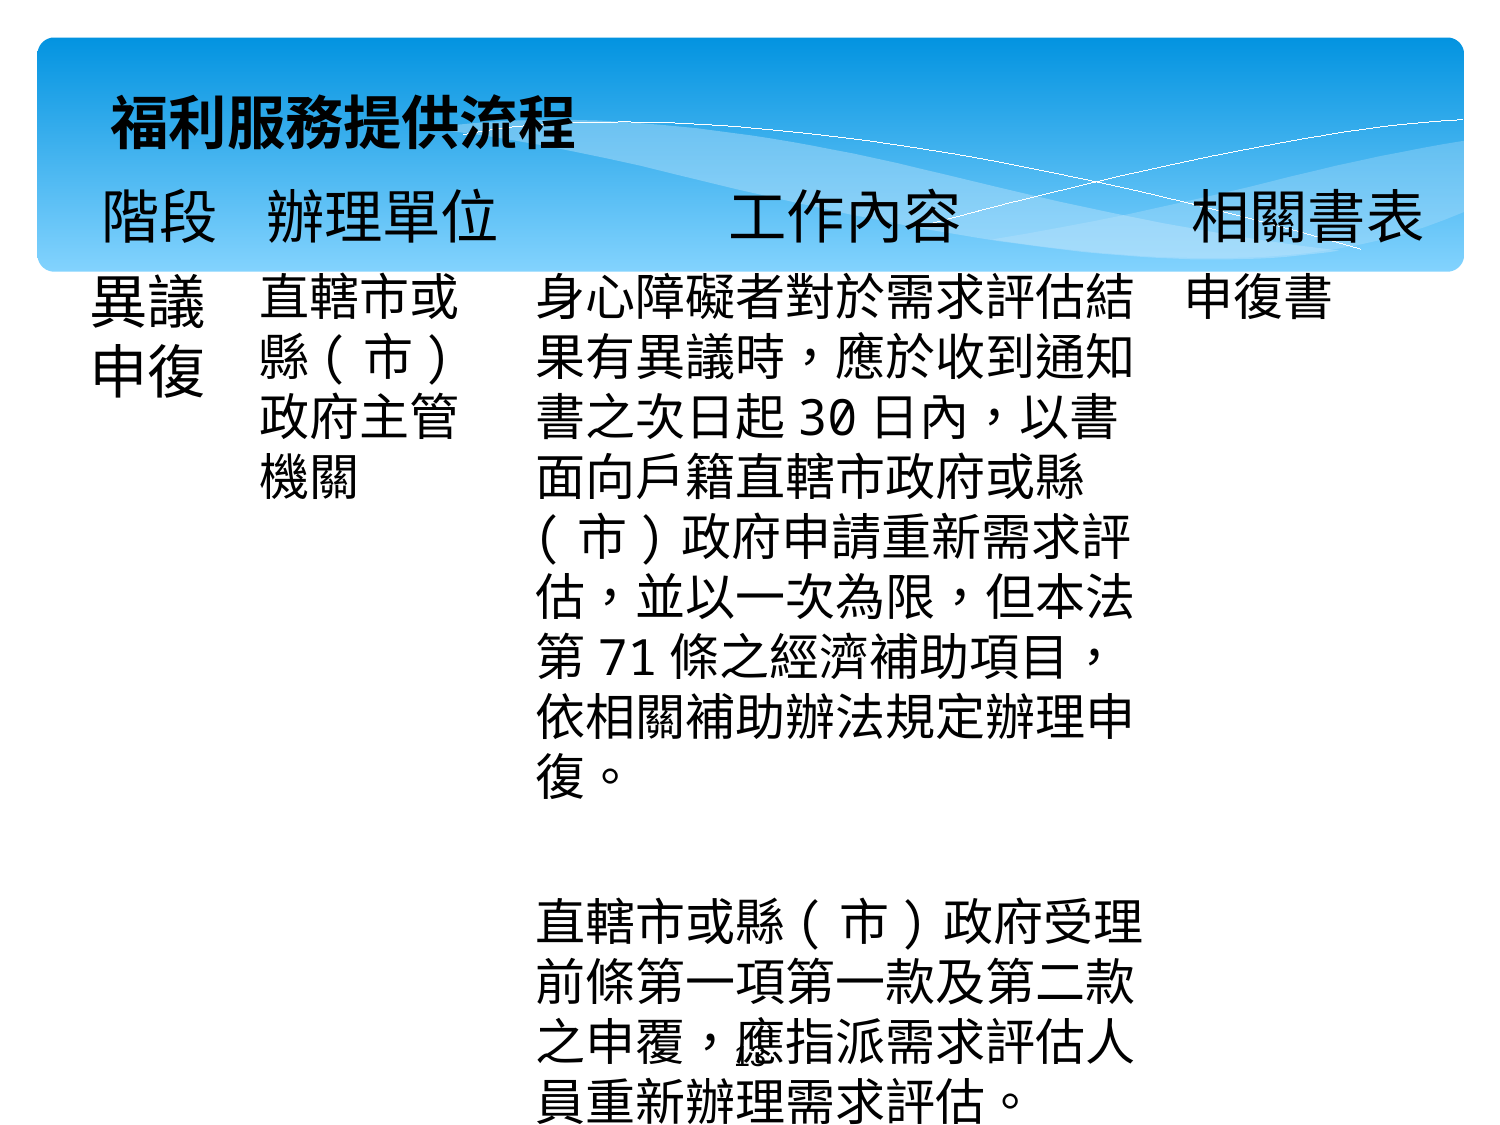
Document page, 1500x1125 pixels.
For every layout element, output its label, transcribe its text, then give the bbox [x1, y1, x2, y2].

table_cell 身心障礙者對於需求評估結果有異議時，應於收到通知書之次日起30日內，以書面向戶籍直轄市政府或縣(市)政府申請重新需求評估，並以一次為限，但本法第71條之經濟補助項目，依相關補助辦法規定辦理申復。 直轄市或縣(市)政府受理前條第一項第一款及第二款之申覆，應指派需求評估人員重新辦理需求評估。 [521, 258, 1169, 1125]
table_header 工作內容 [521, 173, 1169, 258]
table_cell 申復書 [1169, 258, 1447, 1125]
text_box 福利服務提供流程 [95, 78, 951, 164]
table_header 辦理單位 [245, 173, 521, 258]
table_cell 直轄市或縣(市)政府主管機關 [245, 258, 521, 1125]
table_header 相關書表 [1169, 173, 1447, 258]
text_box <編號> [654, 1025, 846, 1086]
table_header 階段 [75, 173, 245, 258]
table_cell 異議申復 [75, 258, 245, 1125]
